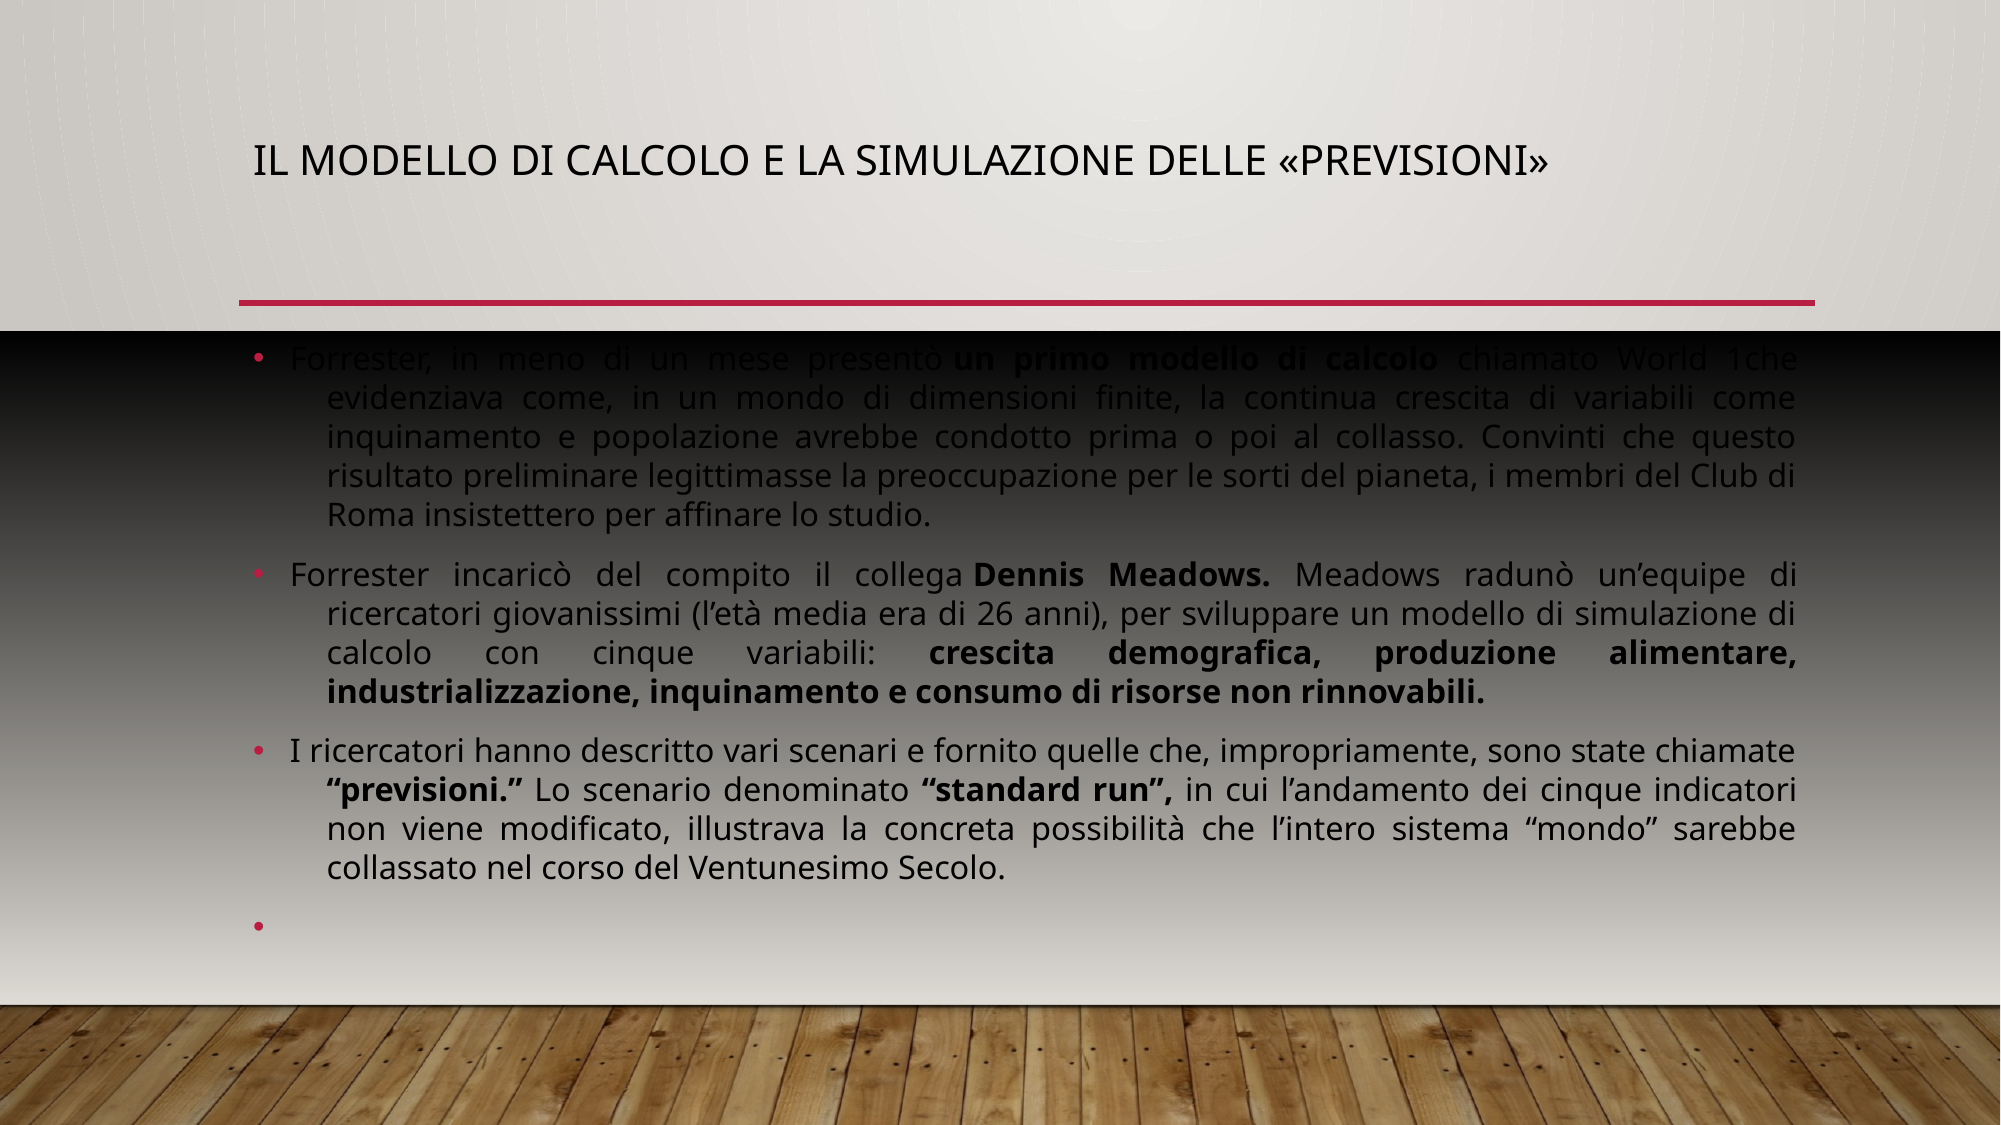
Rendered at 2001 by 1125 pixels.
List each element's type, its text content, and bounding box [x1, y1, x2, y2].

list Forrester, in meno di un mese presentò un primo modello di calcolo chiamato World 1che evidenziava come, in un mondo di dimensioni finite, la continua crescita di variabili come inquinamento e popolazione avrebbe condotto prima o poi al collasso. Convinti che questo risultato preliminare legittimasse la preoccupazione per le sorti del pianeta, i membri del Club di Roma insistettero per affinare lo studio. Forrester incaricò del compito il collega Dennis Meadows. Meadows radunò un’equipe di ricercatori giovanissimi (l’età media era di 26 anni), per sviluppare un modello di simulazione di calcolo con cinque variabili: crescita demografica, produzione alimentare, industrializzazione, inquinamento e consumo di risorse non rinnovabili. I ricercatori hanno descritto vari scenari e fornito quelle che, impropriamente, sono state chiamate “previsioni.” Lo scenario denominato “standard run”, in cui l’andamento dei cinque indicatori non viene modificato, illustrava la concreta possibilità che l’intero sistema “mondo” sarebbe collassato nel corso del Ventunesimo Secolo. [238, 330, 1814, 897]
title Il modello di calcolo e La simulazione delle «previsioni» [238, 131, 1814, 305]
